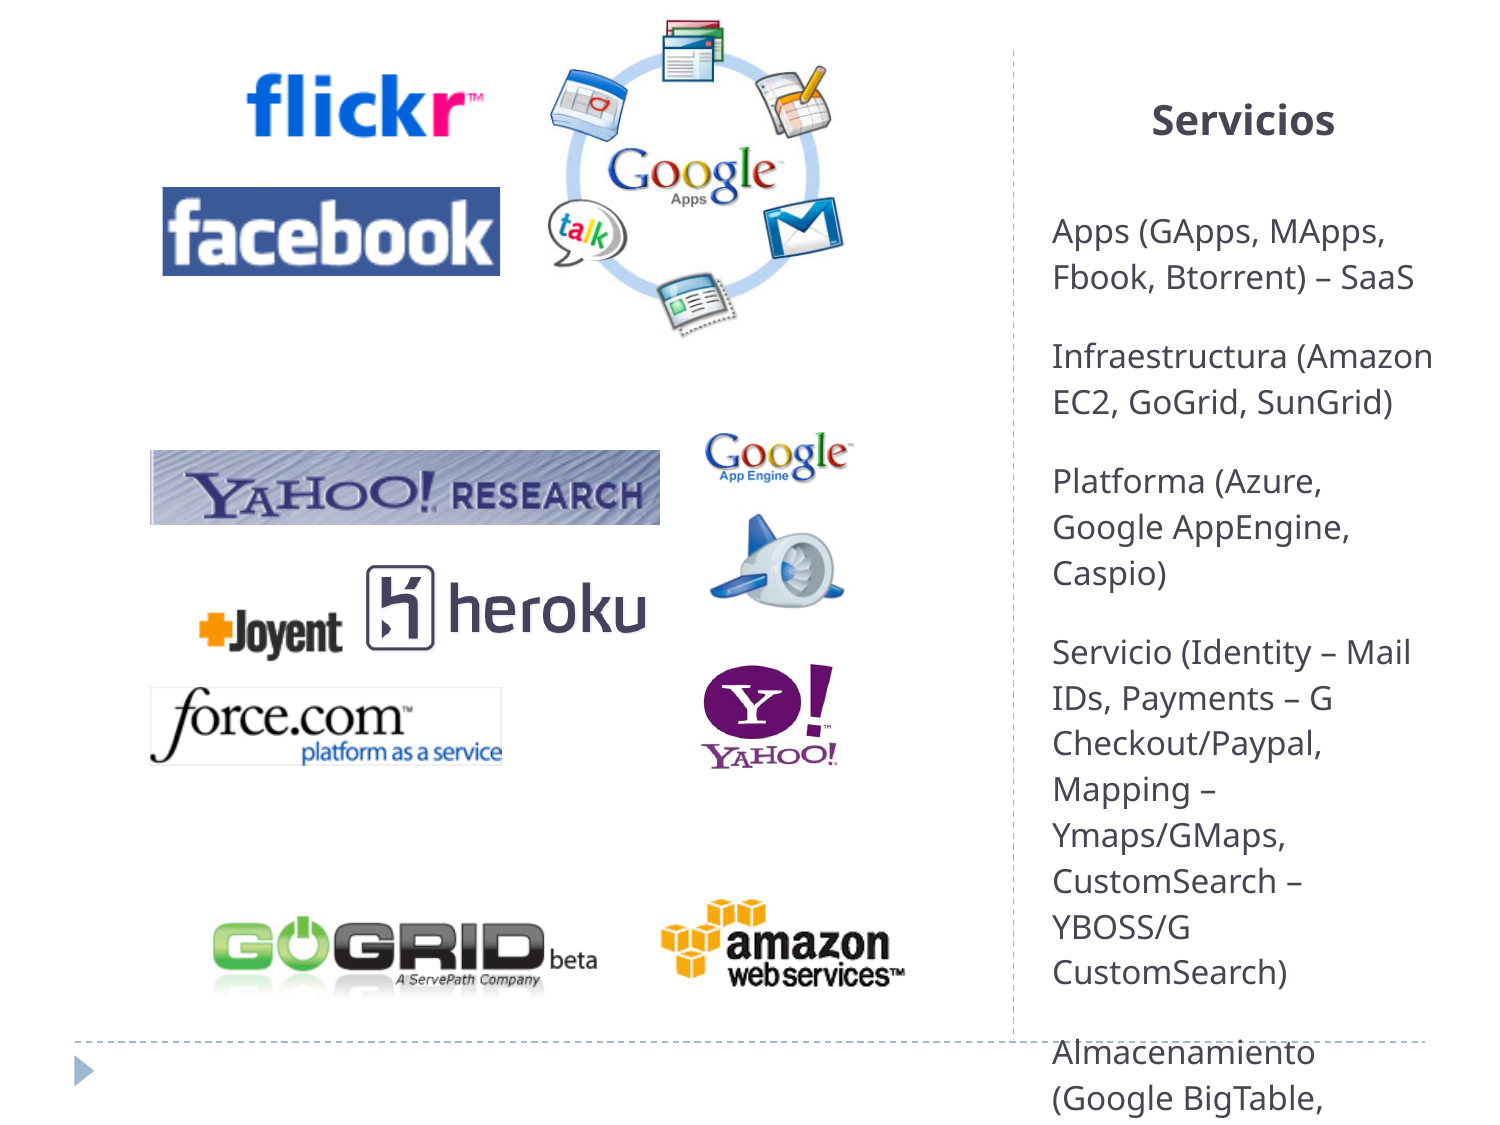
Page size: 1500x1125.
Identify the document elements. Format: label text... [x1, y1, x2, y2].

picture [212, 49, 501, 159]
title Servicios [1037, 50, 1450, 188]
picture [642, 874, 913, 1005]
picture [362, 562, 649, 655]
picture [699, 662, 838, 771]
picture [187, 599, 357, 666]
picture [525, 0, 876, 352]
picture [162, 187, 501, 276]
picture [150, 450, 660, 526]
picture [699, 424, 864, 616]
list Apps (GApps, MApps, Fbook, Btorrent) – SaaS Infraestructura (Amazon EC2, GoGrid, SunGrid) Platforma (Azure, Google AppEngine, Caspio) Servicio (Identity – Mail IDs, Payments – G Checkout/Paypal, Mapping – Ymaps/GMaps, CustomSearch – YBOSS/G CustomSearch) Almacenamiento (Google BigTable, Amazon SimpleDB, Live Mesh) [1037, 199, 1450, 1125]
picture [212, 915, 601, 1000]
picture [150, 687, 502, 766]
